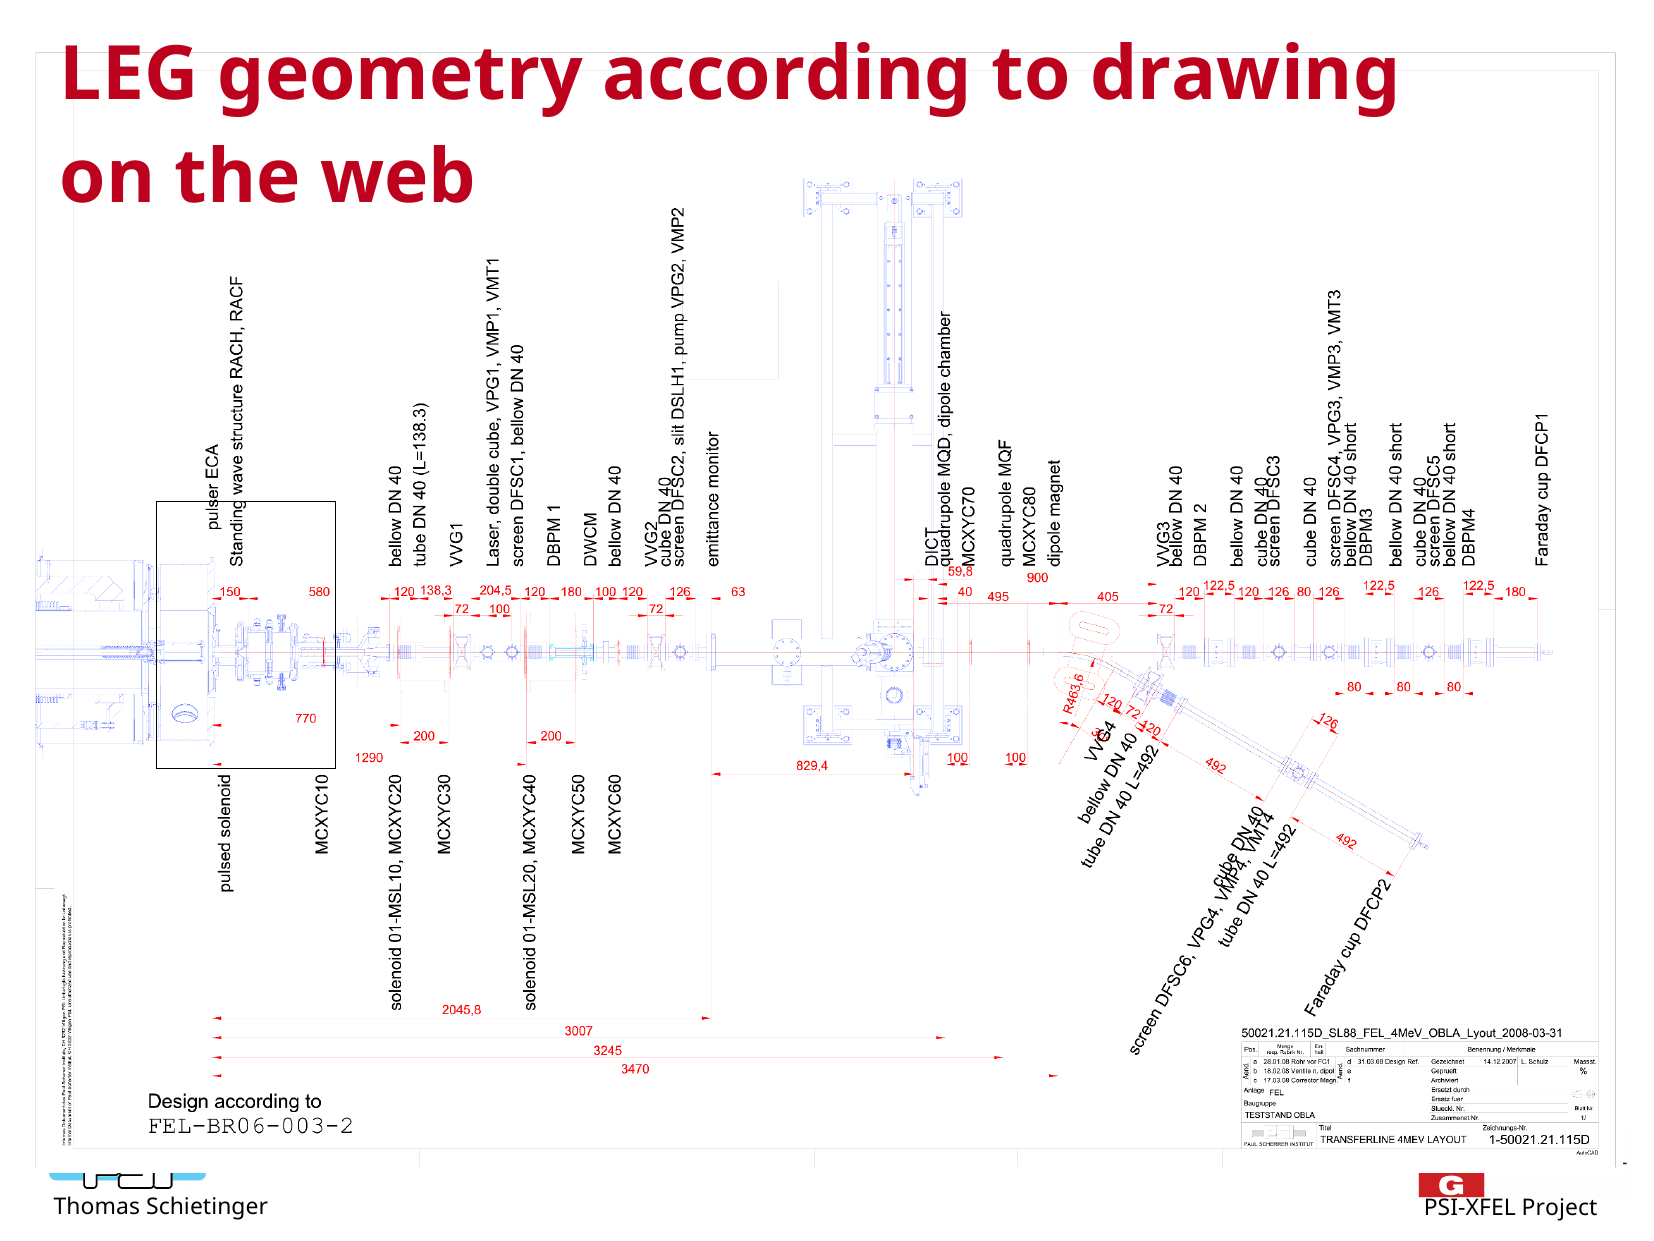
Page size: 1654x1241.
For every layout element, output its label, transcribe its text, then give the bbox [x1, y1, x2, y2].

picture [27, 46, 1628, 1202]
title LEG geometry according to drawing on the web [59, 34, 1449, 210]
